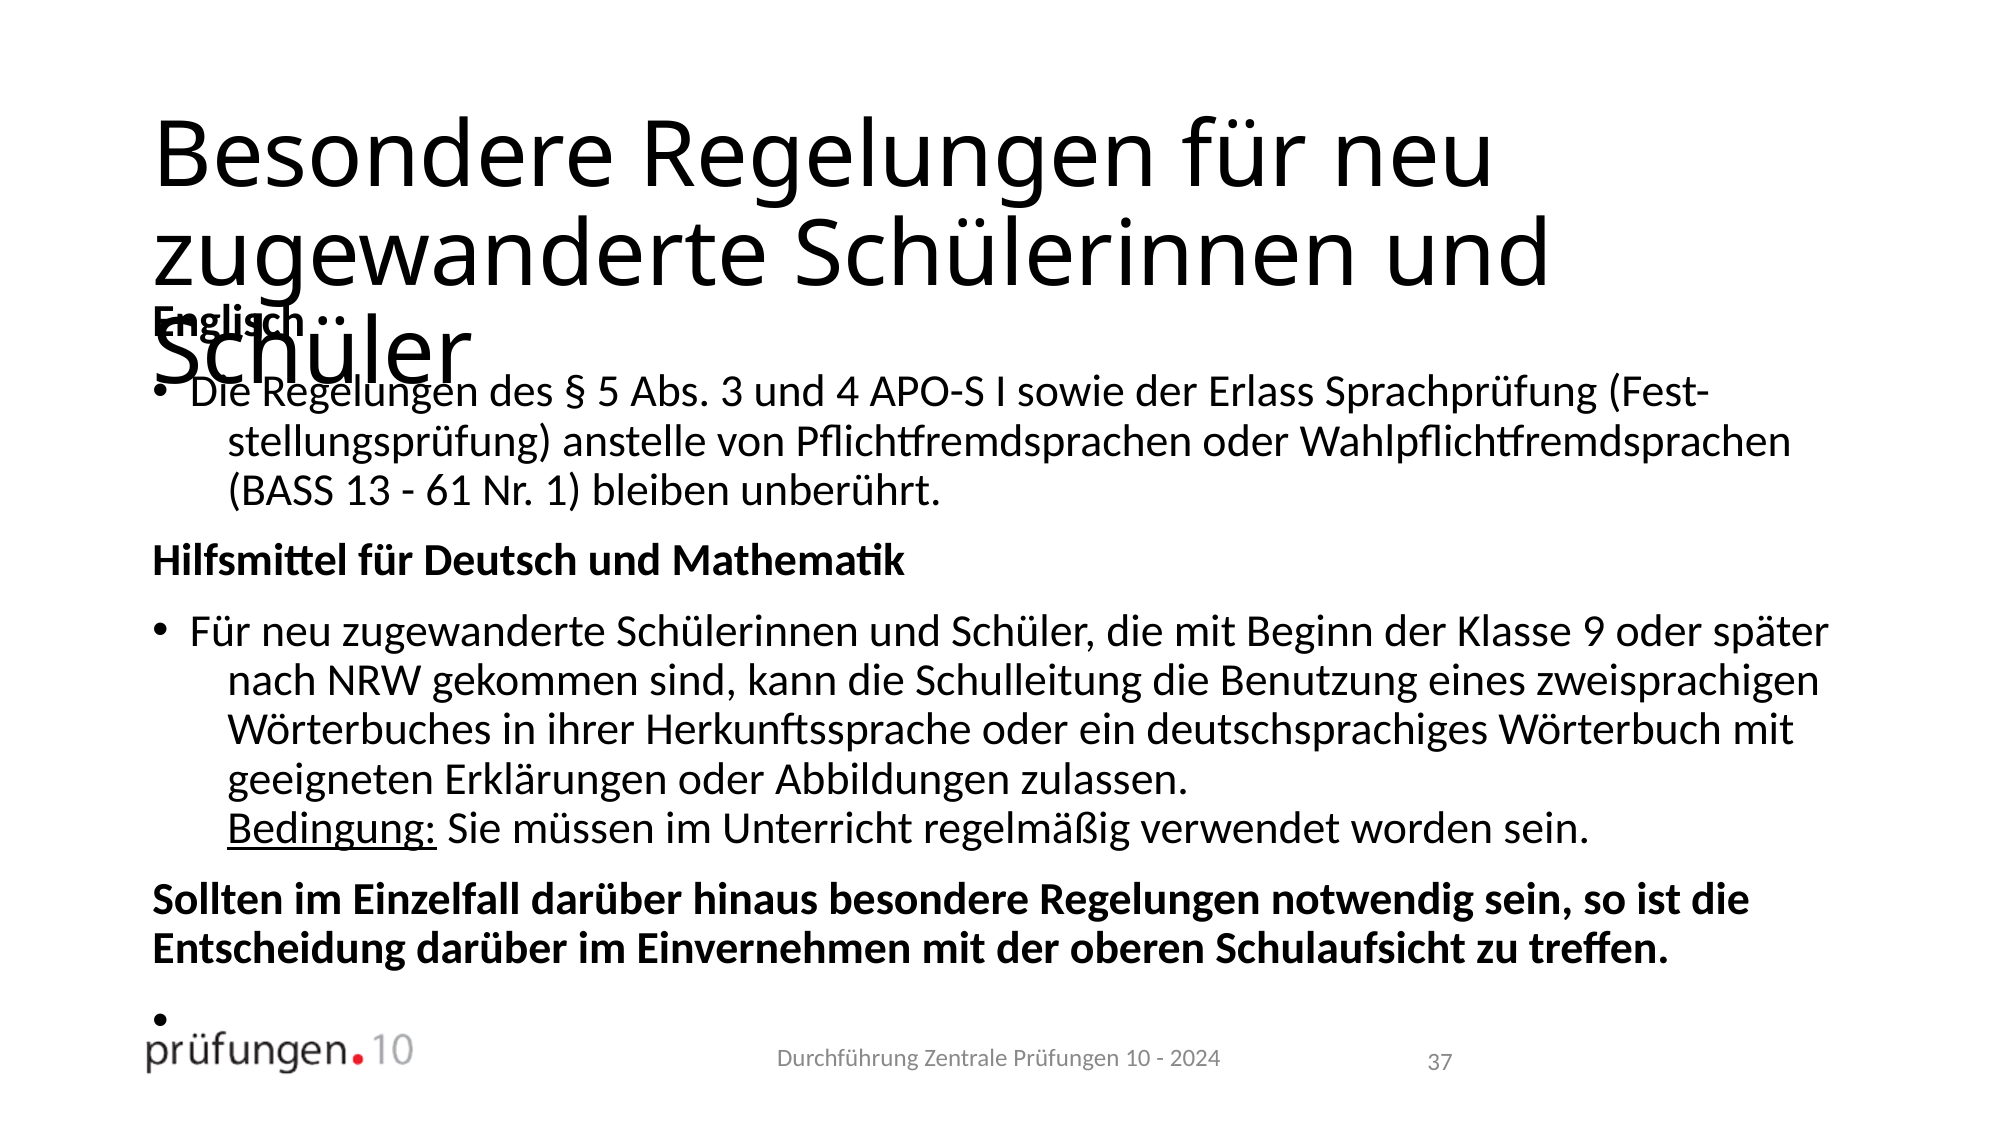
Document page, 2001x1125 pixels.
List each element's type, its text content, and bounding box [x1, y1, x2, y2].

text_box [1412, 1030, 1863, 1091]
title Besondere Regelungen für neu zugewanderte Schülerinnen und Schüler [137, 99, 1863, 273]
list Englisch Die Regelungen des § 5 Abs. 3 und 4 APO-S I sowie der Erlass Sprachprüfung (Fest-stellungsprüfung) anstelle von Pflichtfremdsprachen oder Wahlpflichtfremdsprachen (BASS 13 - 61 Nr. 1) bleiben unberührt. Hilfsmittel für Deutsch und Mathematik Für neu zugewanderte Schülerinnen und Schüler, die mit Beginn der Klasse 9 oder später nach NRW gekommen sind, kann die Schulleitung die Benutzung eines zweisprachigen Wörterbuches in ihrer Herkunftssprache oder ein deutschsprachiges Wörterbuch mit geeigneten Erklärungen oder Abbildungen zulassen. Bedingung: Sie müssen im Unterricht regelmäßig verwendet worden sein. Sollten im Einzelfall darüber hinaus besondere Regelungen notwendig sein, so ist die Entscheidung darüber im Einvernehmen mit der oberen Schulaufsicht zu treffen. [137, 289, 1863, 1014]
